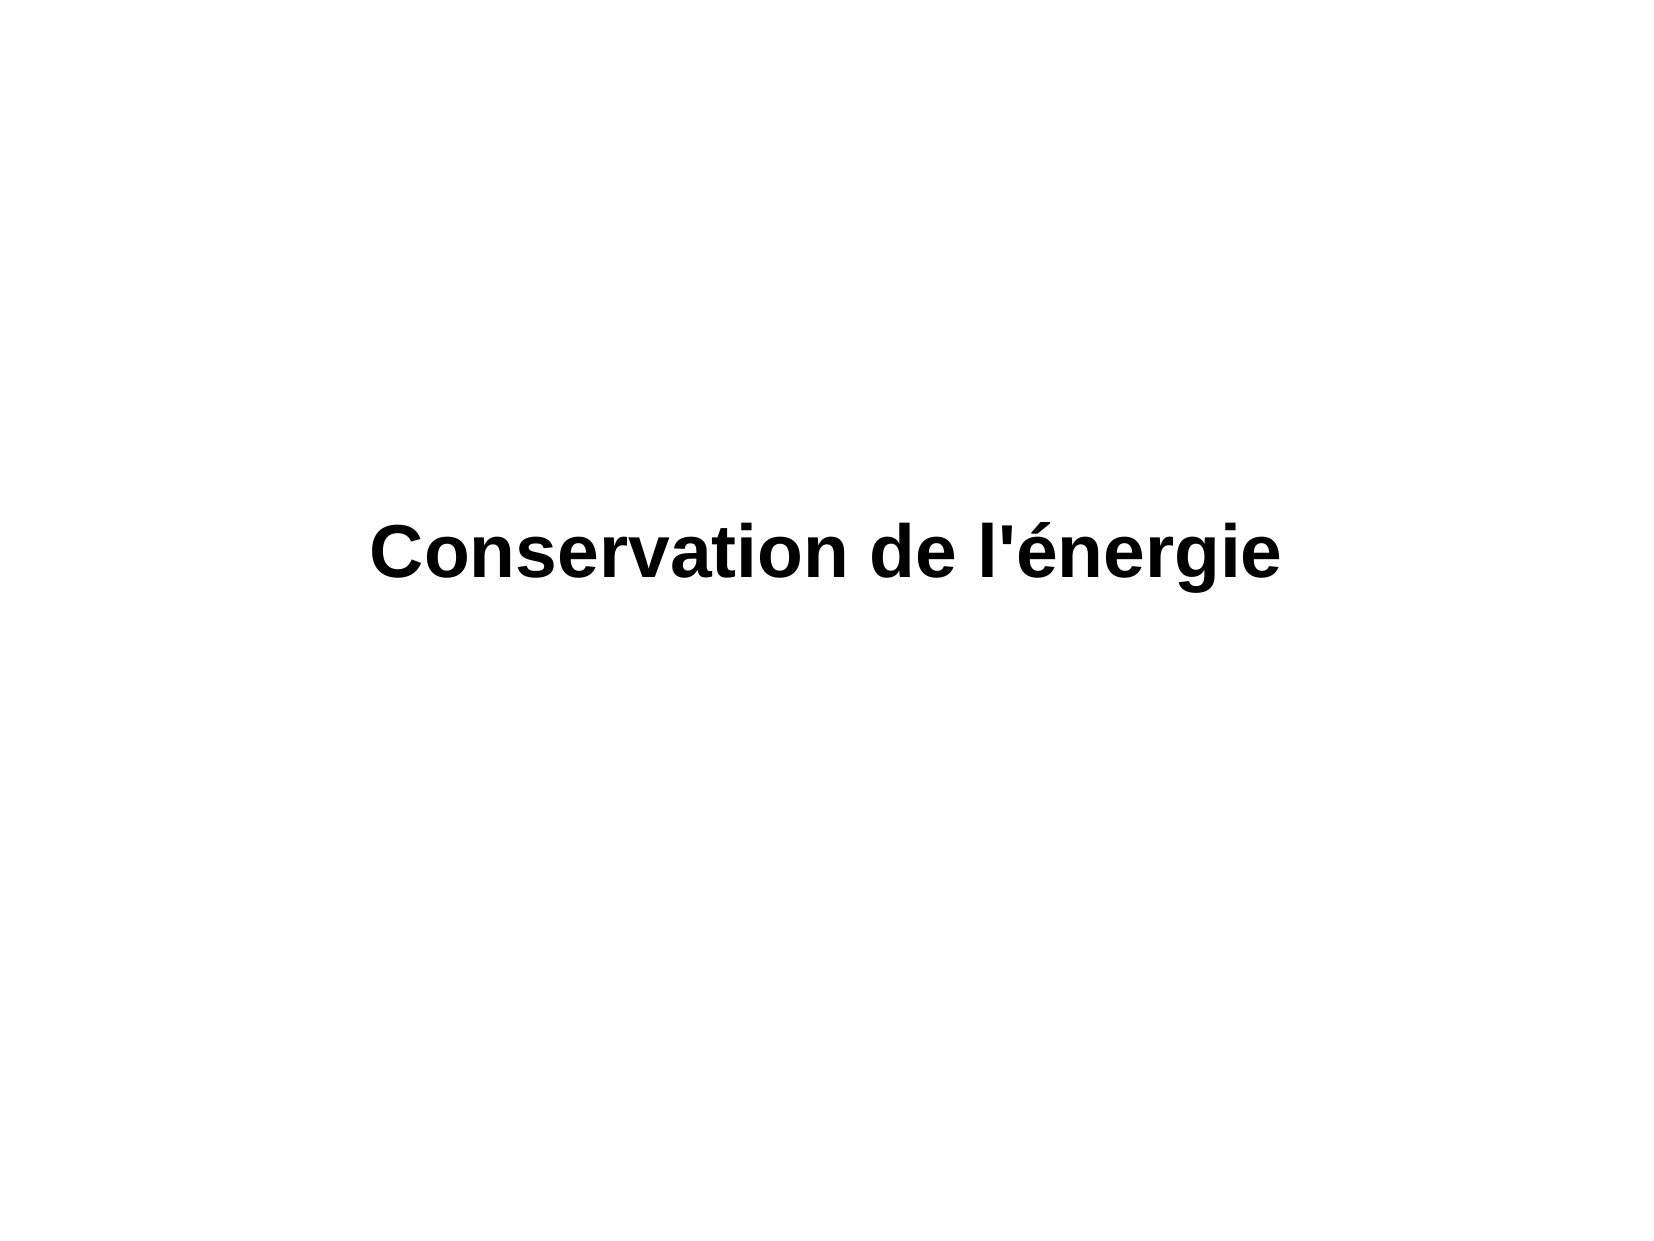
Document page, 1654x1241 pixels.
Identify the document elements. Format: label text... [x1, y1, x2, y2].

text_box Conservation de l'énergie [0, 501, 1654, 601]
